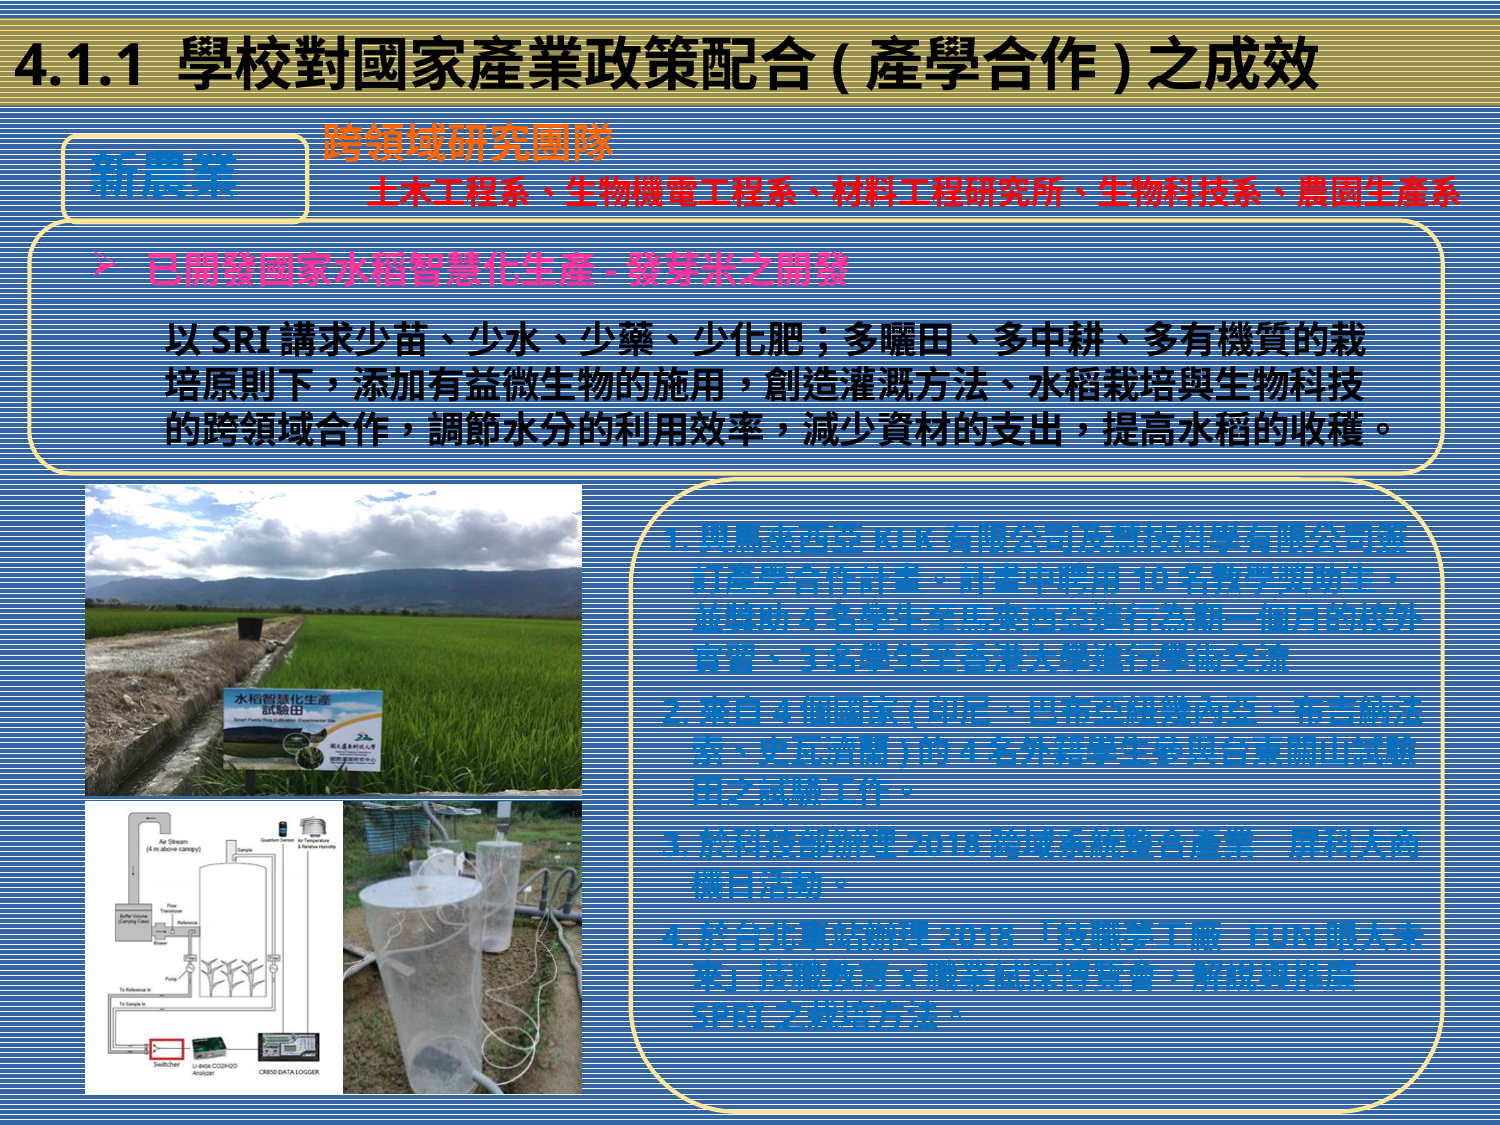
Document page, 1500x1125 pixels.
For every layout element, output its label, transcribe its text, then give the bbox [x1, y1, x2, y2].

text_box 4.1.1 學校對國家產業政策配合(產學合作)之成效 [0, 19, 1500, 105]
picture [85, 485, 582, 796]
picture [85, 801, 582, 1094]
text_box 已開發國家水稻智慧化生產-發芽米之開發 以SRI講求少苗、少水、少藥、少化肥；多曬田、多中耕、多有機質的栽培原則下，添加有益微生物的施用，創造灌溉方法、水稻栽培與生物科技的跨領域合作，調節水分的利用效率，減少資材的支出，提高水稻的收穫。 [74, 238, 1414, 459]
text_box 土木工程系、生物機電工程系、材料工程研究所、生物科技系、農園生產系 [351, 163, 1499, 219]
text_box 新農業 [74, 135, 334, 211]
text_box 跨領域研究團隊 [307, 109, 636, 175]
text_box 1.與馬來西亞KLK有限公司及慧技科學有限公司簽訂產學合作計畫。計畫中聘用10名教學獎助生，並獎助4名學生至馬來西亞進行為期一個月的校外實習、3名學生至香港大學進行學術交流 2.來自4個國家(印尼、巴布亞紐幾內亞、布吉納法索、史瓦濟蘭)的4名外籍學生參與台東關山試驗田之試驗工作。 3.於科技部辦理2018跨域系統整合產業─屏科大商機日活動。 4.於台北車站辦理2018「技職夢工廠 FUN眼大未來」技職教育x職業試探博覽會，解說與推廣SPRI之栽培方法。 [647, 511, 1443, 1043]
